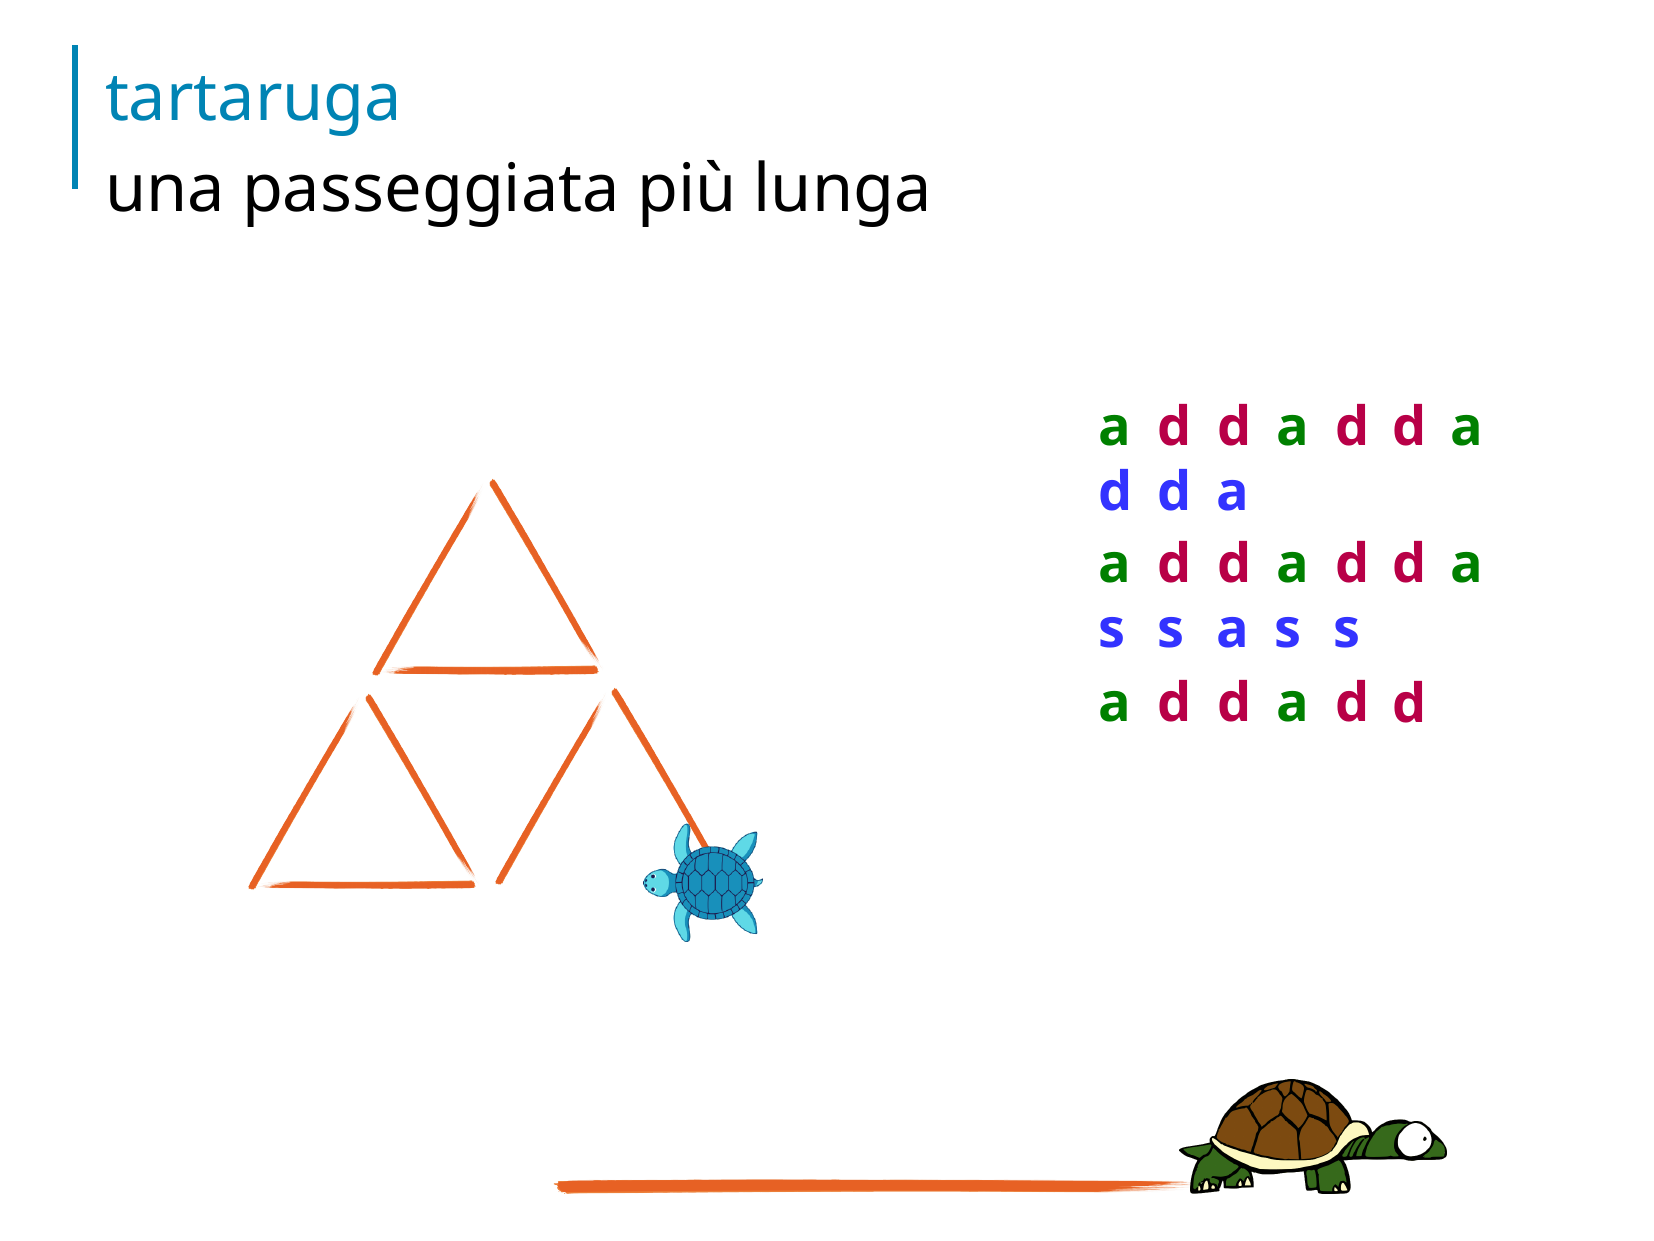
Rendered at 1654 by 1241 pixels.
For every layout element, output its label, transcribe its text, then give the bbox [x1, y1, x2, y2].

text_box a [1201, 609, 1259, 674]
text_box a [1261, 520, 1320, 609]
text_box d [1202, 537, 1261, 609]
text_box d [1378, 660, 1455, 749]
picture [246, 692, 481, 892]
text_box a [1261, 383, 1320, 472]
text_box a [1261, 674, 1321, 749]
text_box d [1320, 383, 1397, 472]
text_box s [1318, 609, 1392, 674]
text_box d [1202, 383, 1261, 472]
title tartaruga una passeggiata più lunga [105, 49, 1571, 200]
text_box d [1143, 674, 1202, 749]
text_box a [1083, 520, 1142, 609]
text_box a [1454, 520, 1512, 609]
text_box a [1083, 383, 1142, 472]
text_box d [1320, 520, 1377, 609]
text_box d [1084, 472, 1142, 537]
text_box d [1142, 383, 1202, 472]
text_box d [1377, 520, 1454, 609]
text_box d [1202, 674, 1261, 749]
text_box s [1142, 609, 1201, 674]
text_box d [1321, 674, 1378, 749]
picture [553, 1079, 1447, 1194]
picture [370, 477, 605, 678]
text_box a [1454, 384, 1512, 473]
text_box a [1201, 472, 1278, 537]
text_box s [1259, 609, 1318, 674]
text_box d [1377, 384, 1454, 473]
picture [493, 687, 763, 942]
text_box d [1142, 537, 1202, 609]
text_box s [1084, 609, 1142, 674]
text_box a [1084, 674, 1143, 749]
text_box d [1142, 472, 1201, 537]
